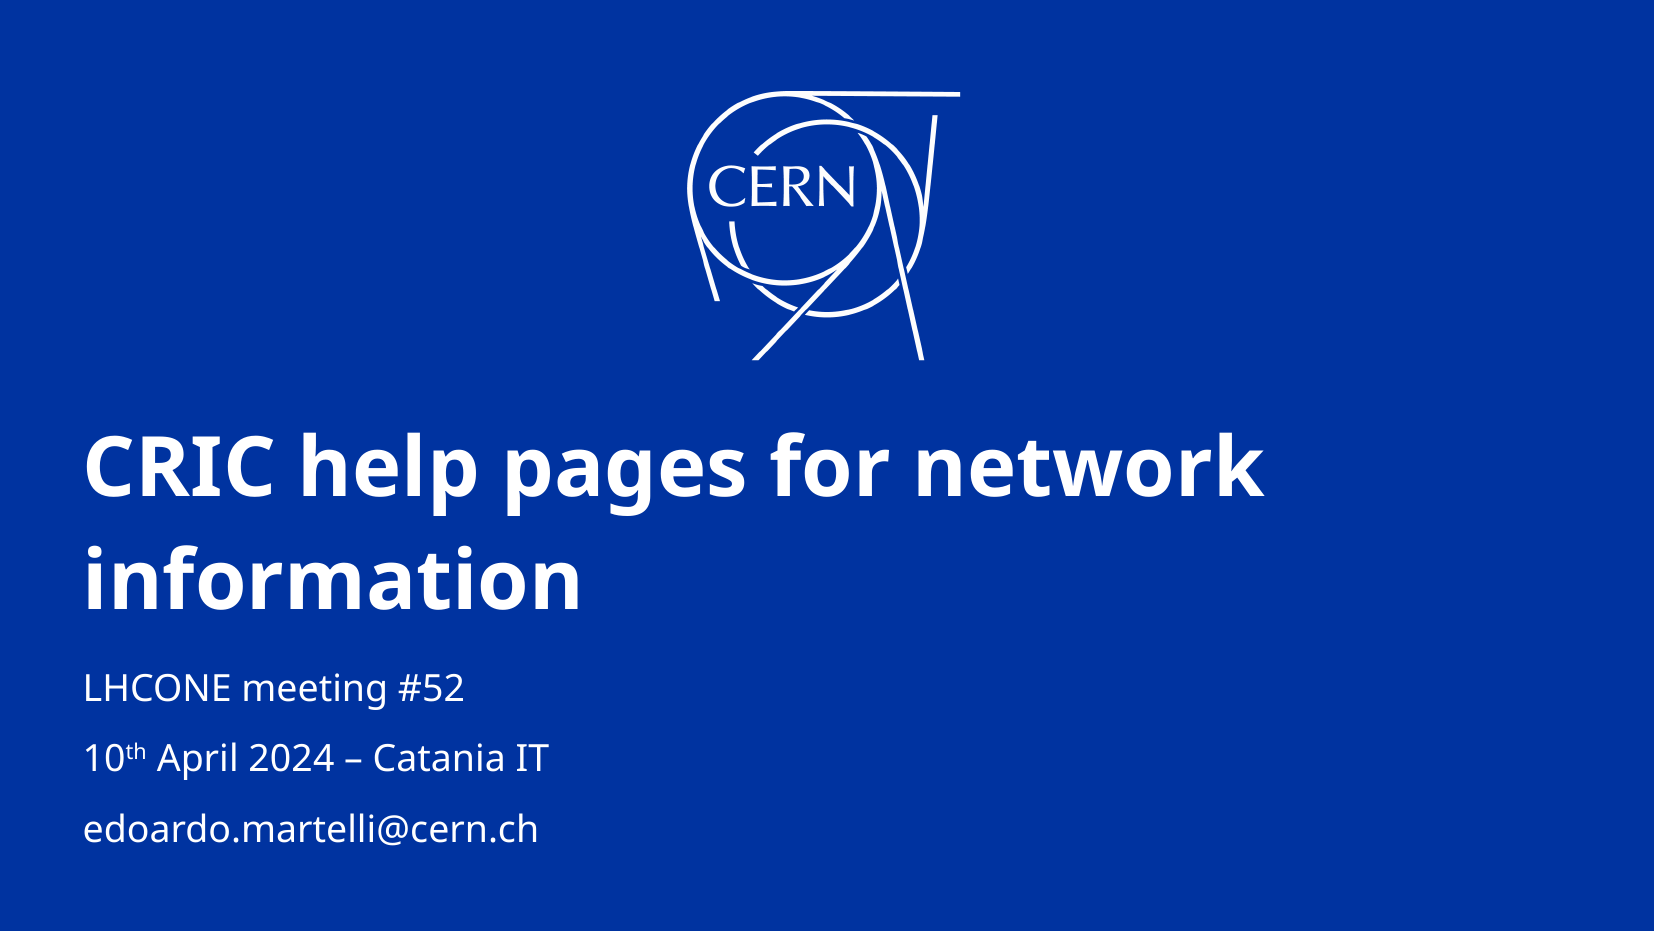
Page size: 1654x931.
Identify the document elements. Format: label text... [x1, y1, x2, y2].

list LHCONE meeting #52 10th April 2024 – Catania IT edoardo.martelli@cern.ch [82, 661, 1571, 898]
picture [679, 82, 971, 372]
title CRIC help pages for network information [82, 407, 1571, 618]
